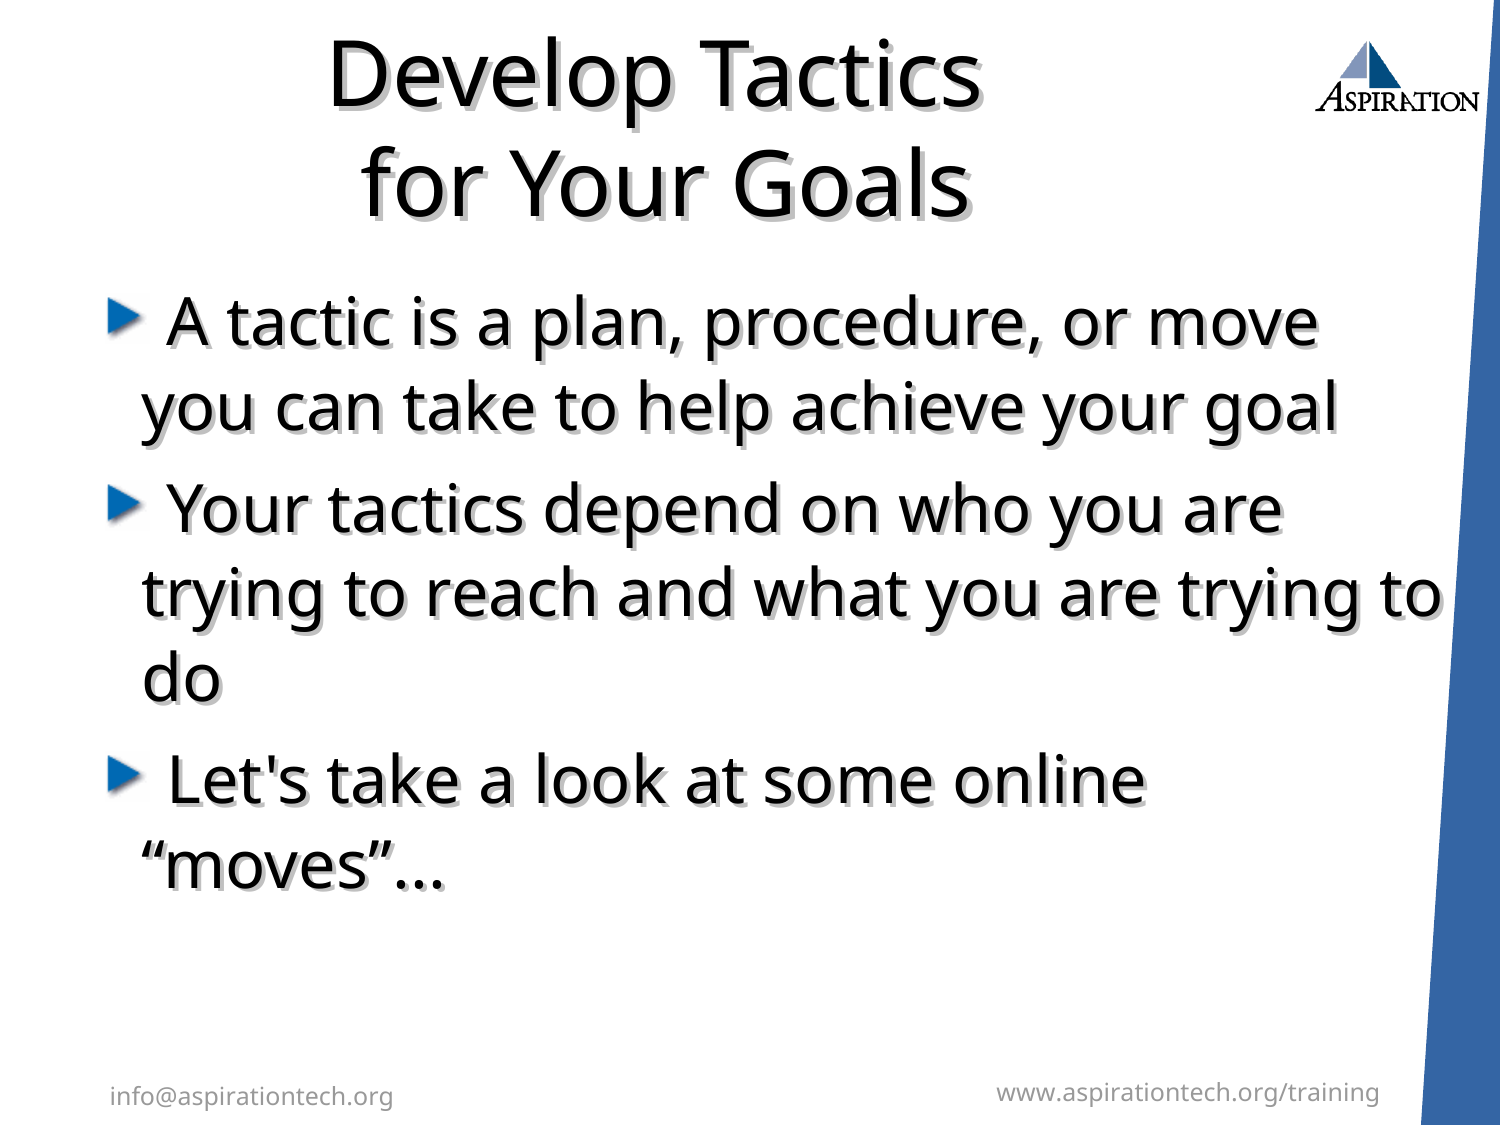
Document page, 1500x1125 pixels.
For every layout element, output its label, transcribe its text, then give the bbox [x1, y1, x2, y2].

title Develop Tactics for Your Goals [49, 31, 1284, 218]
picture [1315, 41, 1480, 120]
list A tactic is a plan, procedure, or move you can take to help achieve your goal Your tactics depend on who you are trying to reach and what you are trying to do Let's take a look at some online “moves”... [49, 274, 1447, 927]
